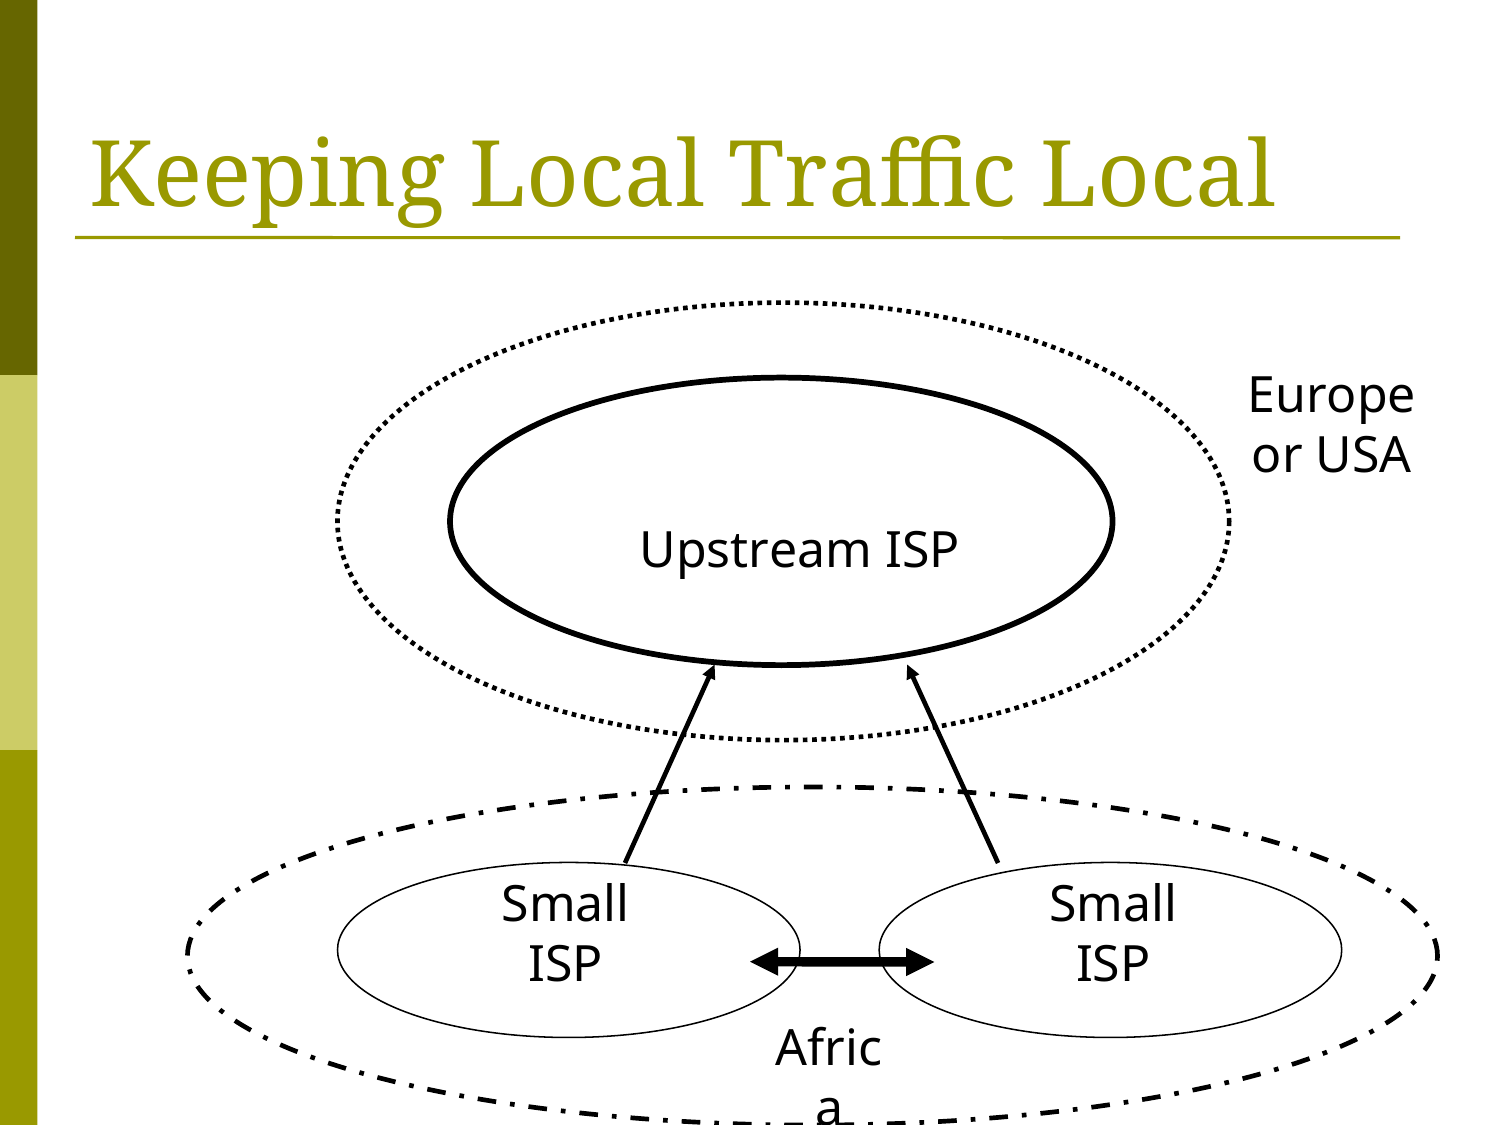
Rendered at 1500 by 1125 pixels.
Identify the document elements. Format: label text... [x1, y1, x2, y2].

text_box Upstream ISP [624, 509, 998, 585]
text_box Small ISP [997, 863, 1230, 999]
text_box Africa [750, 1007, 908, 1125]
text_box Europe or USA [1229, 354, 1435, 491]
text_box Africa [822, 1112, 835, 1122]
text_box Small ISP [450, 863, 682, 999]
title Keeping Local Traffic Local [75, 45, 1426, 233]
